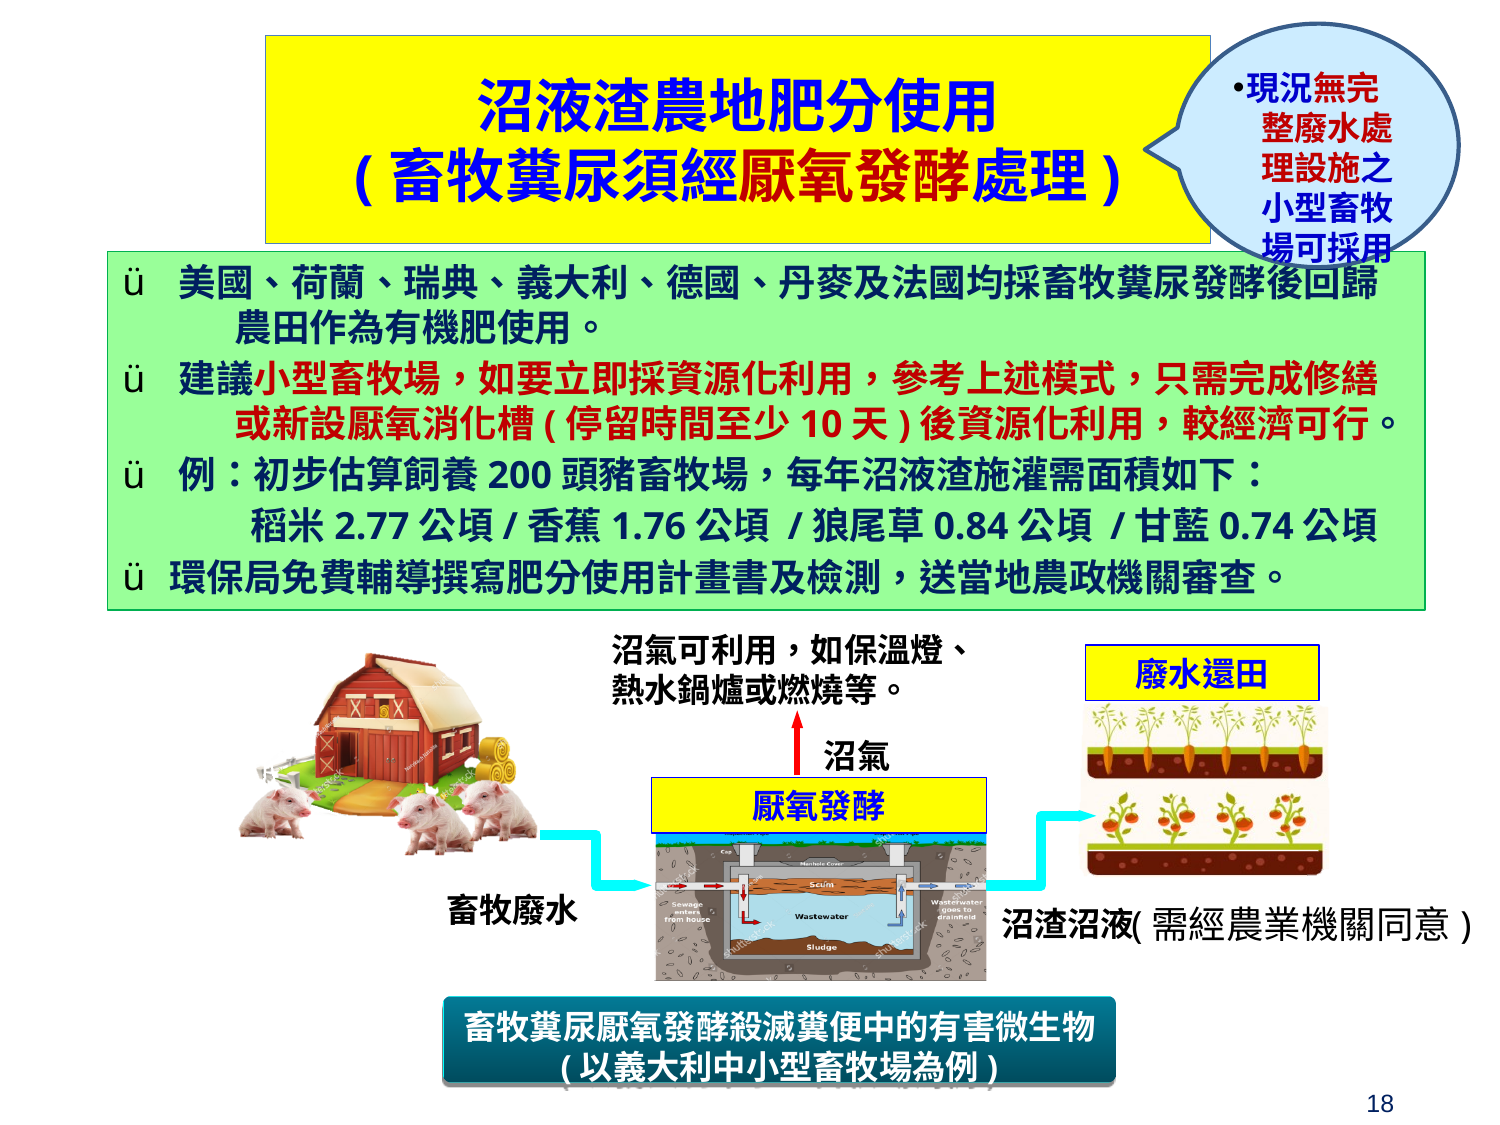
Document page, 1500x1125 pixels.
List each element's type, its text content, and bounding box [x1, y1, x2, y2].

picture [218, 650, 559, 863]
text_box 沼液渣農地肥分使用 (畜牧糞尿須經厭氧發酵處理) [265, 35, 1211, 244]
text_box [75, 8, 1426, 138]
text_box 廢水還田 [1085, 645, 1319, 701]
picture [654, 834, 987, 981]
text_box 畜牧廢水 [431, 881, 596, 936]
text_box (需經農業機關同意) [1116, 893, 1475, 954]
text_box 美國、荷蘭、瑞典、義大利、德國、丹麥及法國均採畜牧糞尿發酵後回歸農田作為有機肥使用。 建議小型畜牧場，如要立即採資源化利用，參考上述模式，只需完成修繕或新設厭氧消化槽(停留時間至少10天)後資源化利用，較經濟可行。 例：初步估算飼養200頭豬畜牧場，每年沼液渣施灌需面積如下： 稻米2.77公頃/香蕉1.76公頃 /狼尾草0.84公頃 /甘藍0.74公頃 環保局免費輔導撰寫肥分使用計畫書及檢測，送當地農政機關審查。 [107, 251, 1426, 610]
text_box 沼氣可利用，如保溫燈、熱水鍋爐或燃燒等。 [596, 621, 986, 716]
text_box 沼渣沼液 [986, 895, 1116, 950]
text_box 18 [1351, 1080, 1500, 1125]
text_box 厭氧發酵 [651, 777, 987, 833]
picture [1071, 698, 1342, 895]
text_box 沼氣 [809, 728, 917, 783]
text_box 畜牧糞尿厭氧發酵殺滅糞便中的有害微生物 (以義大利中小型畜牧場為例) [442, 996, 1116, 1083]
text_box 現況無完整廢水處理設施之小型畜牧場可採用 [1144, 23, 1459, 268]
